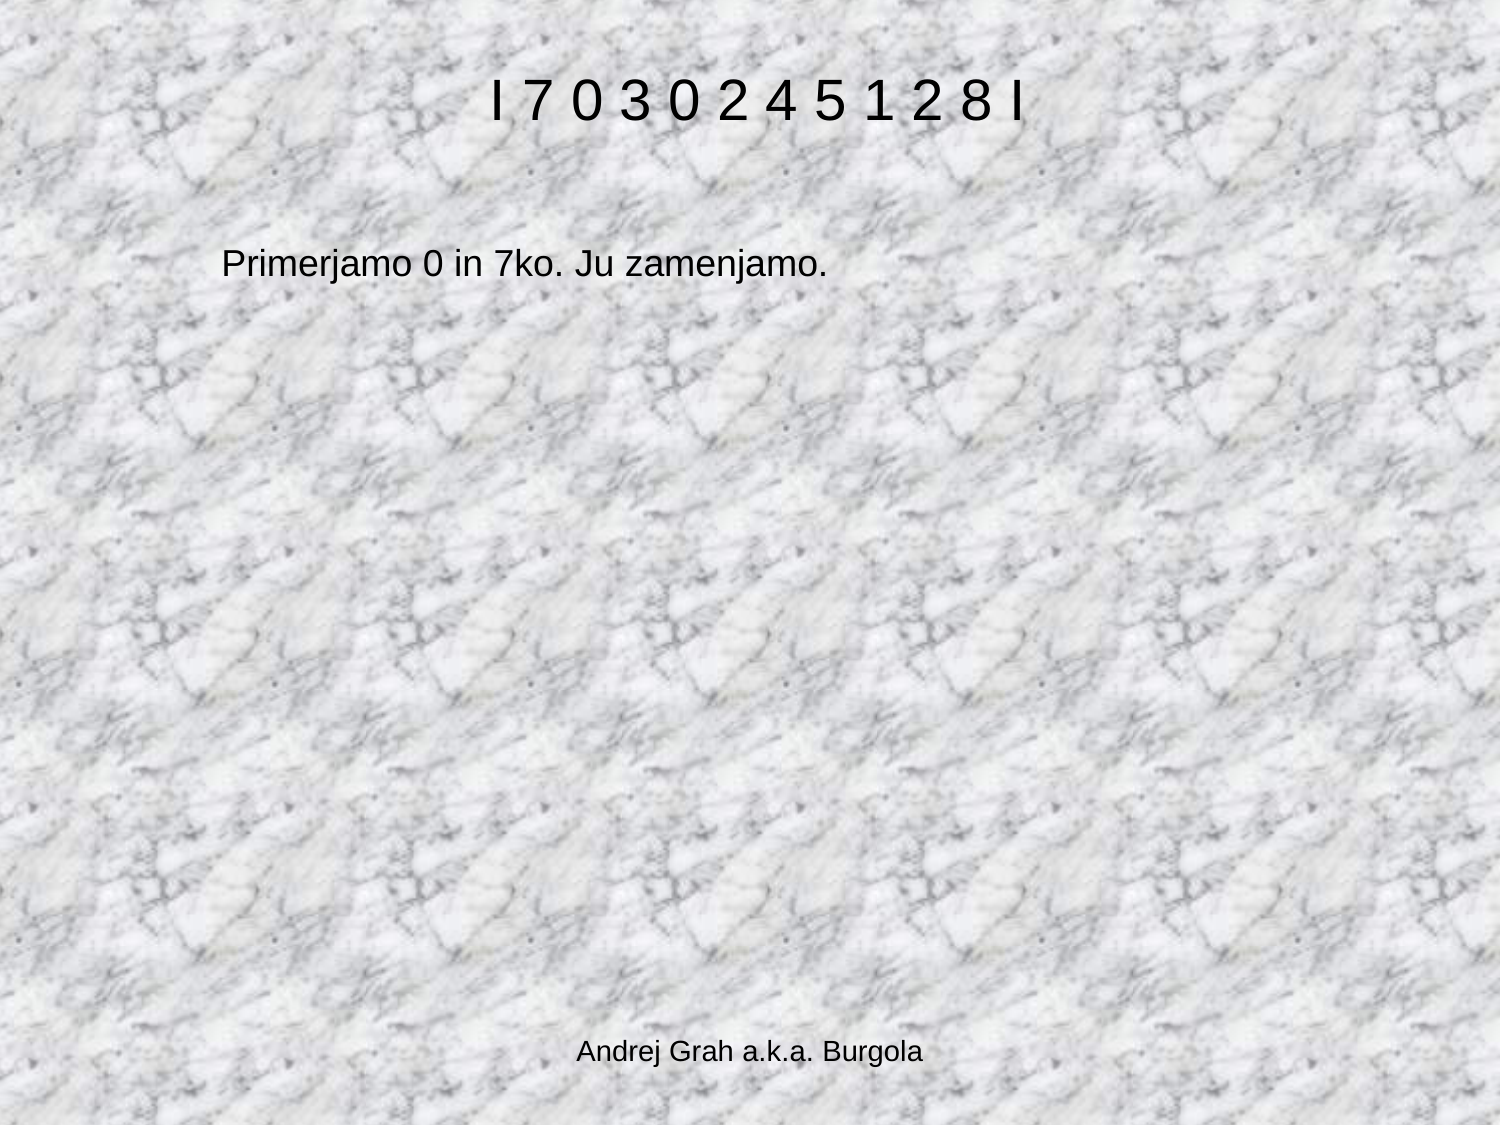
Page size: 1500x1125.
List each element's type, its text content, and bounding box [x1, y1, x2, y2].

picture [0, 0, 1500, 1125]
text_box Primerjamo 0 in 7ko. Ju zamenjamo. [206, 231, 1270, 293]
text_box I 7 0 3 0 2 4 5 1 2 8 I [265, 54, 1235, 141]
text_box Andrej Grah a.k.a. Burgola [512, 1024, 988, 1103]
